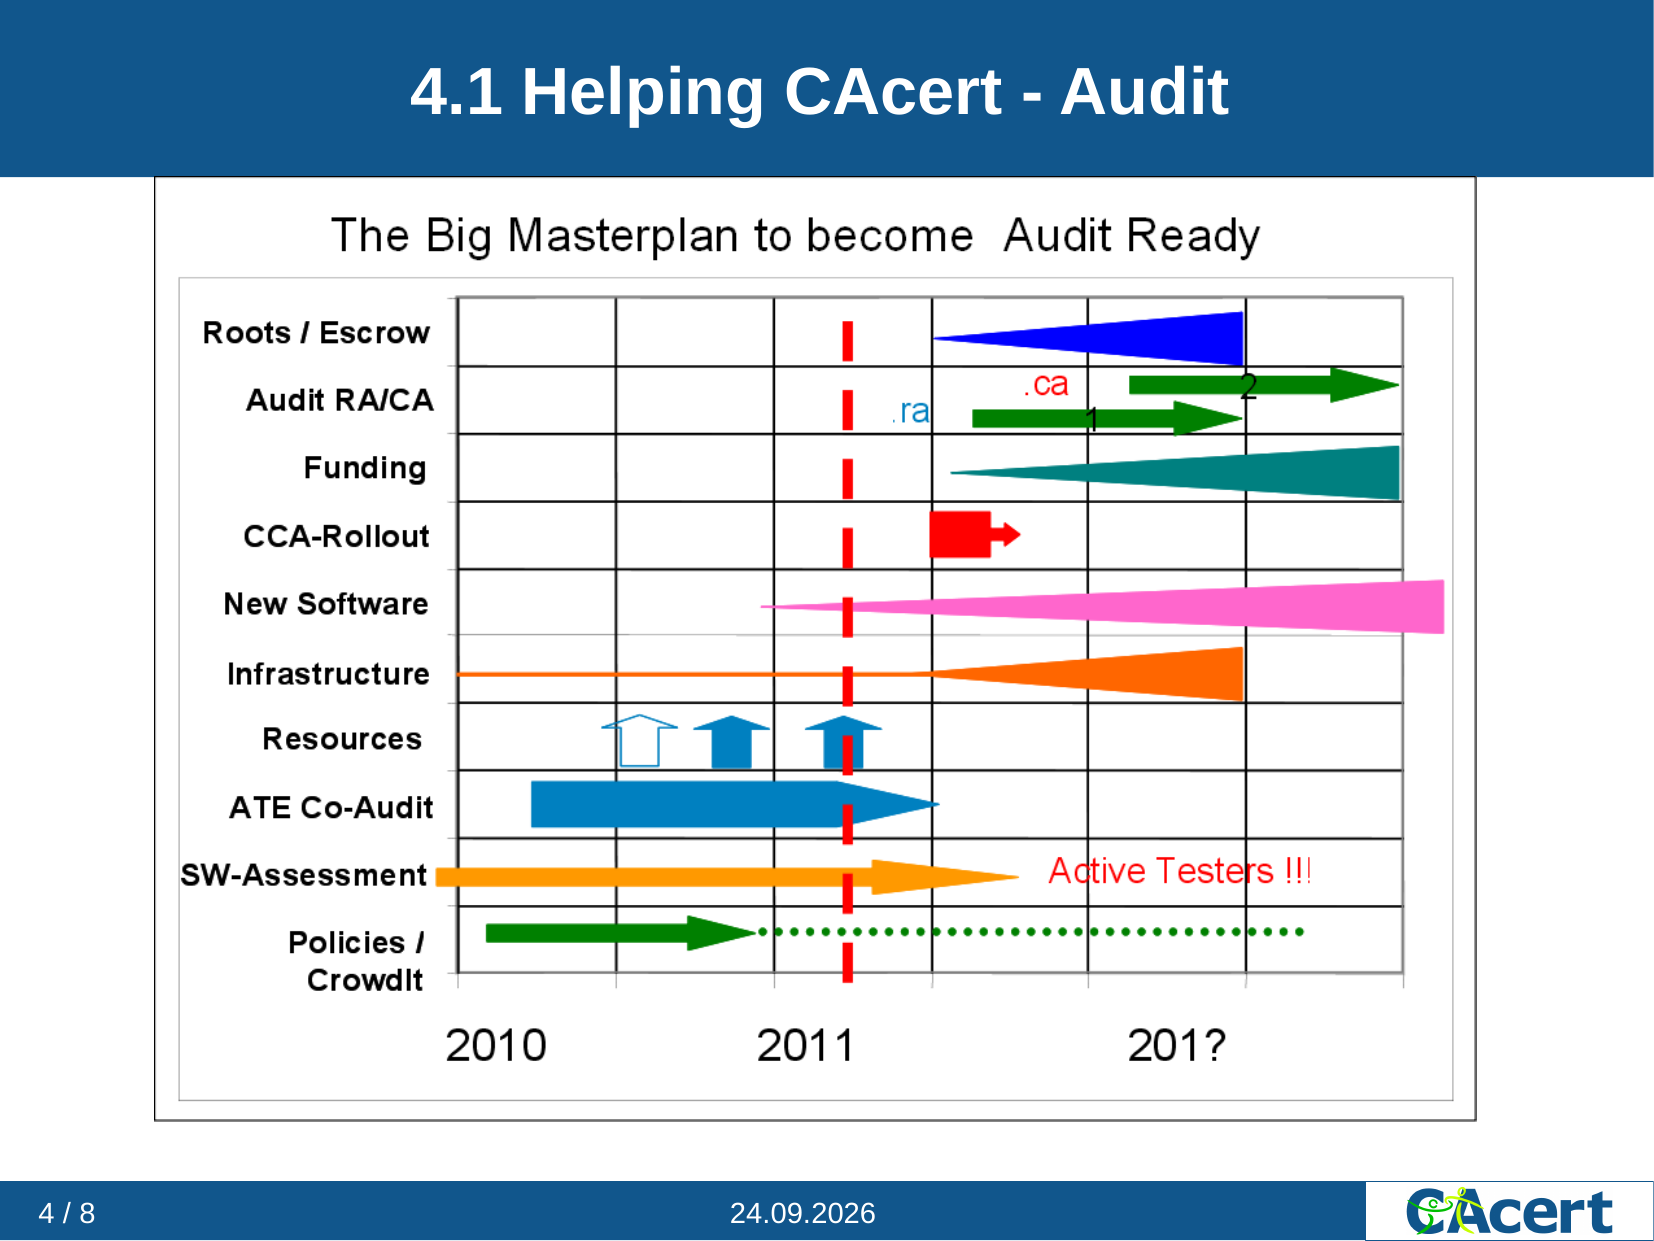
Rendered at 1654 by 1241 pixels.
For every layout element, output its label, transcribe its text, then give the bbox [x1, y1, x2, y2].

title 4.1 Helping CAcert - Audit [76, 17, 1565, 166]
picture [154, 176, 1477, 1122]
picture [1406, 1186, 1613, 1235]
